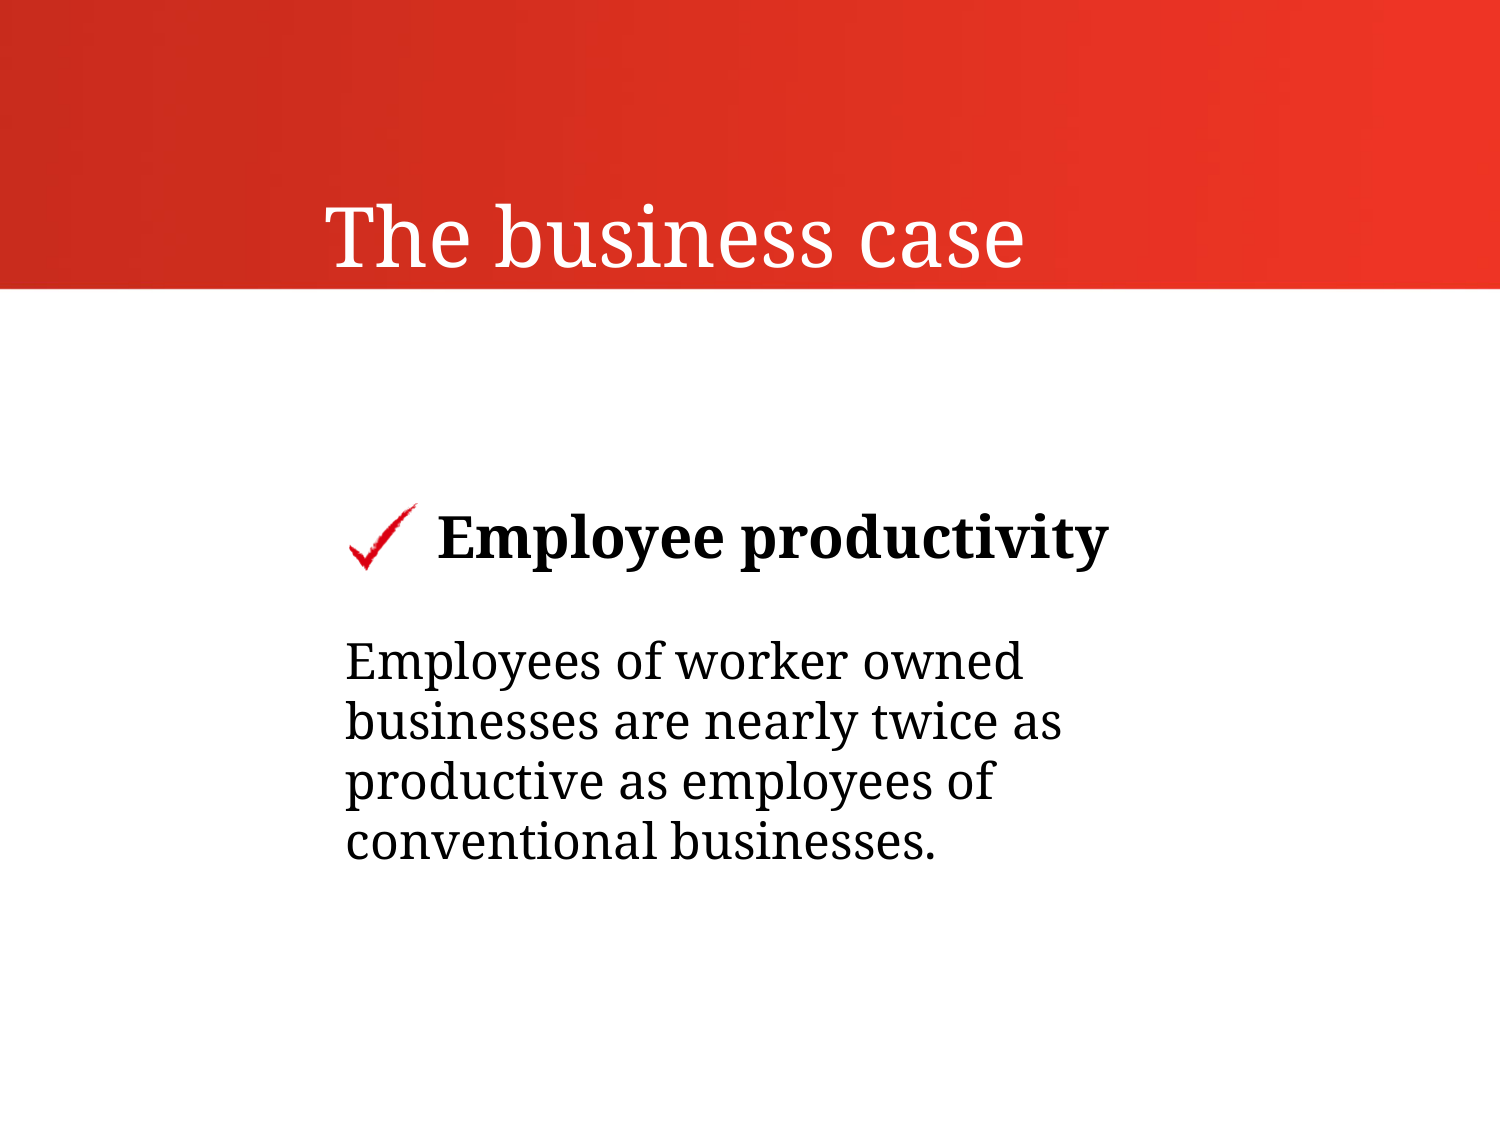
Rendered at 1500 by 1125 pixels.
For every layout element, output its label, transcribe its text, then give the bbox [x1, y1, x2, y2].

title The business case [310, 177, 1402, 292]
picture [0, 0, 1500, 1125]
text_box Employee productivity Employees of worker owned businesses are nearly twice as productive as employees of conventional businesses. [331, 492, 1264, 878]
